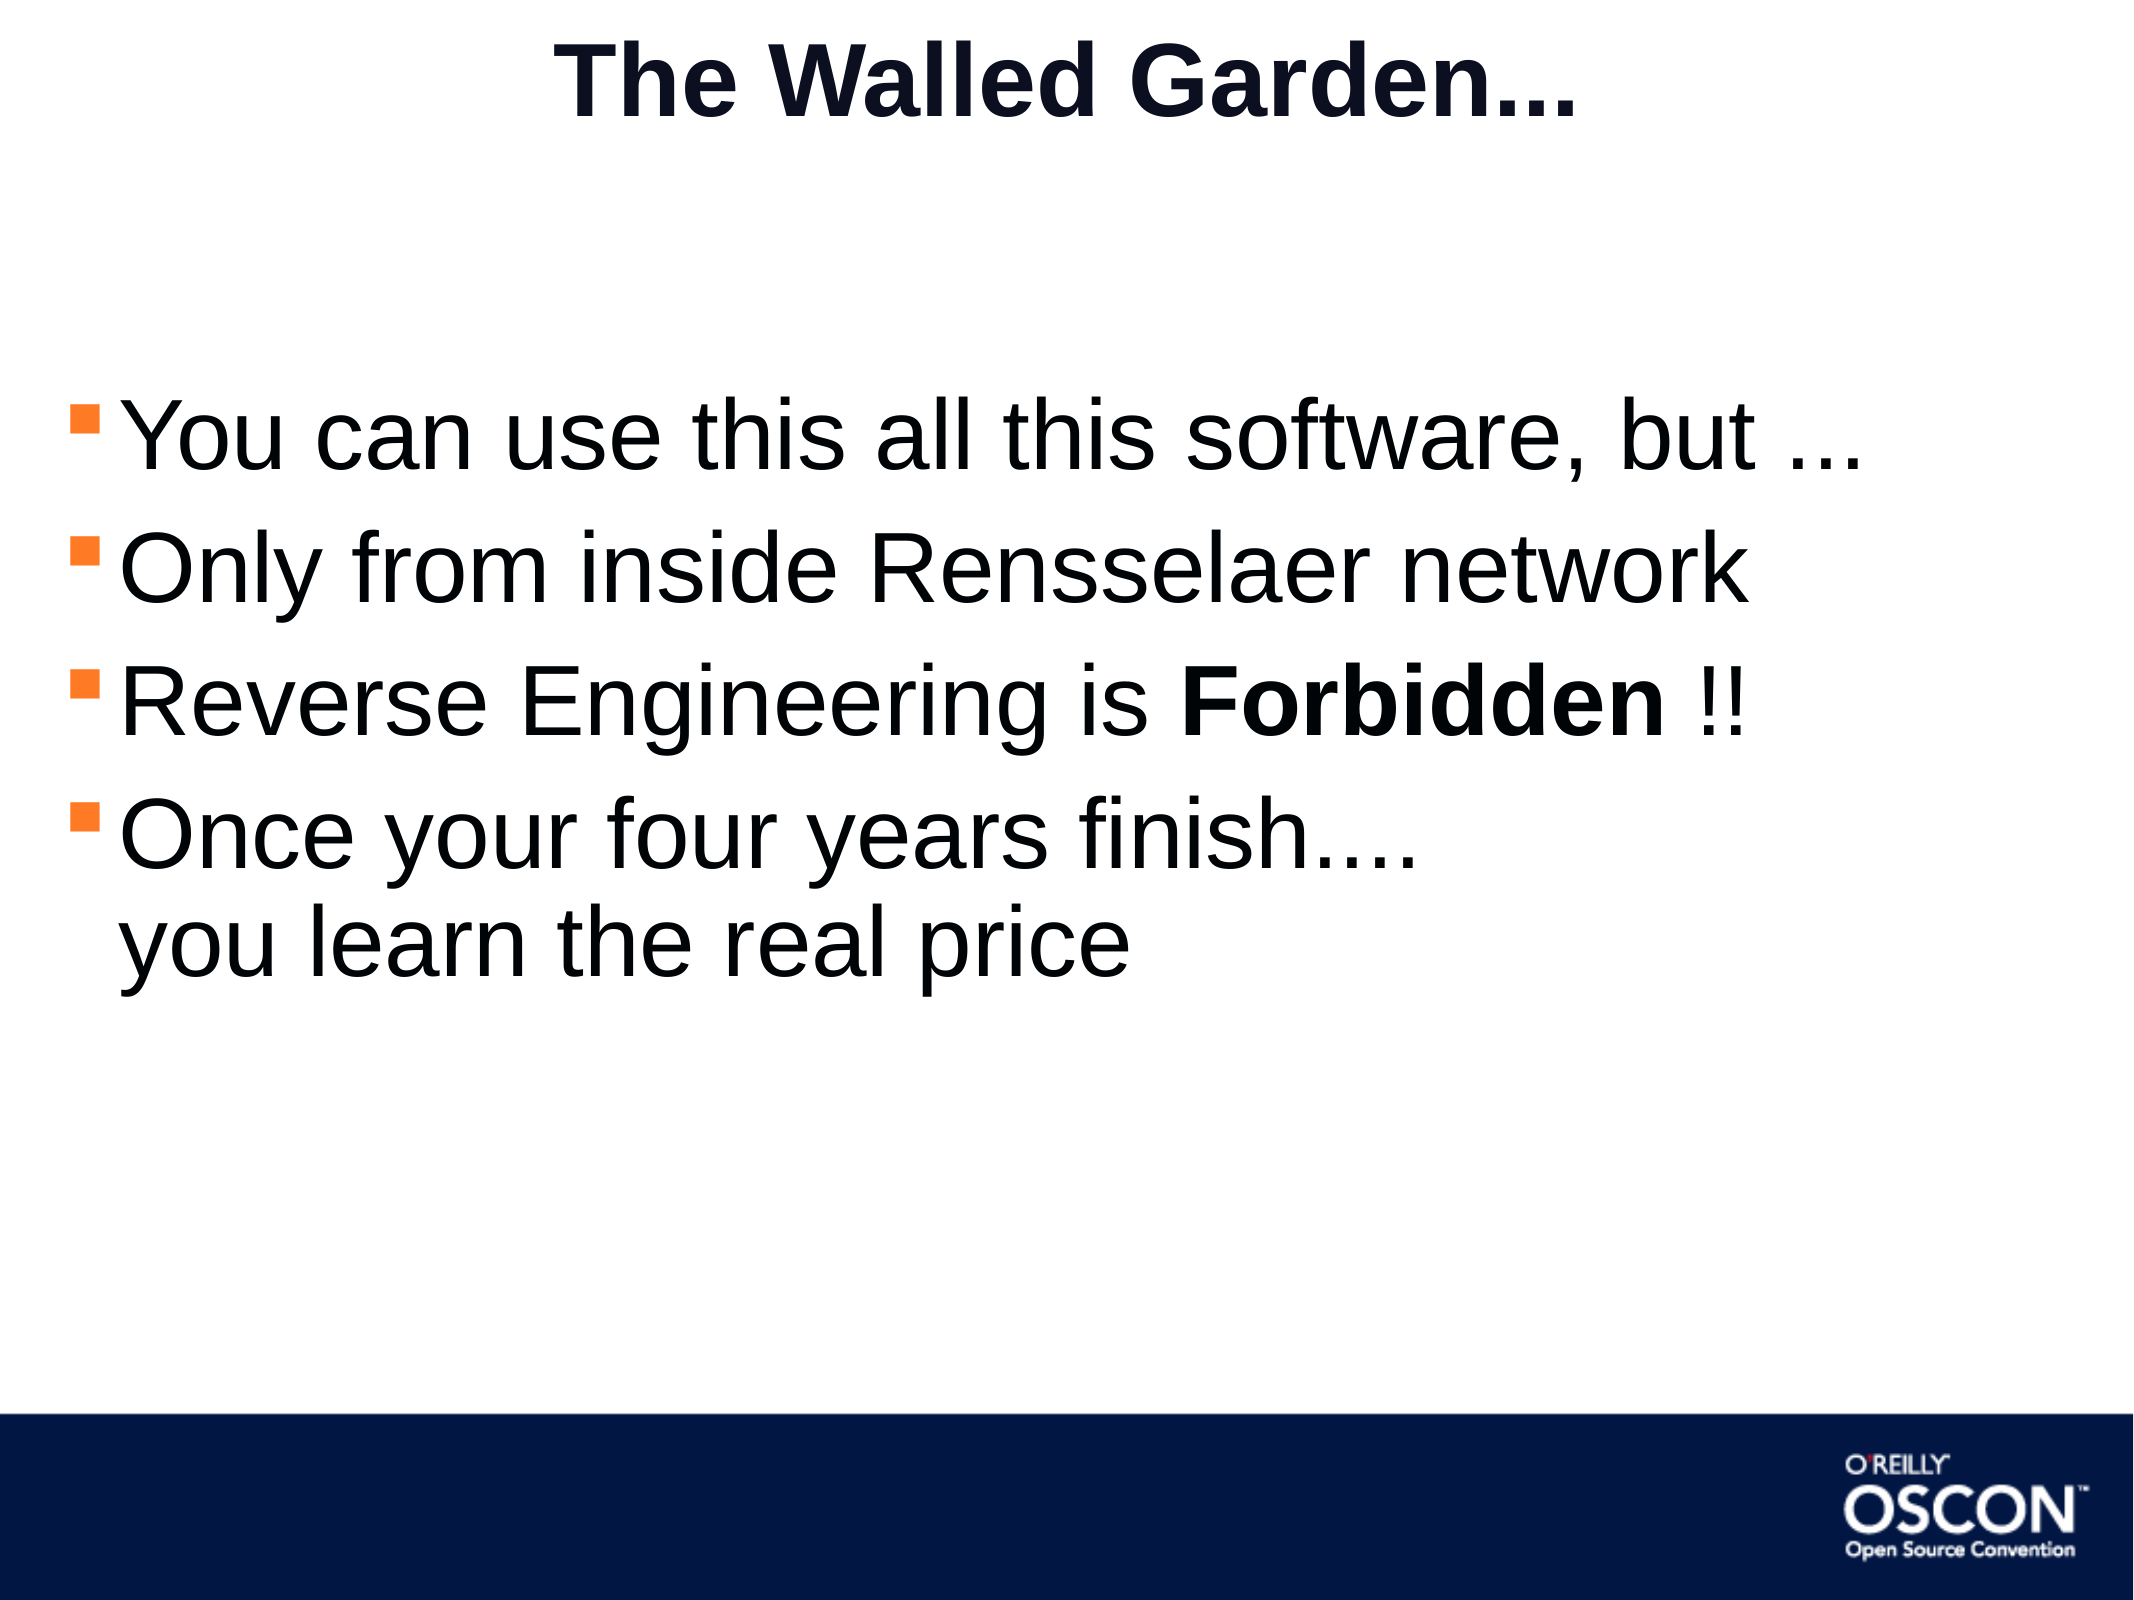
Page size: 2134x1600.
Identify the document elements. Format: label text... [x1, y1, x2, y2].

list You can use this all this software, but ... Only from inside Rensselaer network Reverse Engineering is Forbidden !! Once your four years finish.... you learn the real price [47, 375, 2100, 1244]
title The Walled Garden... [41, 0, 2094, 152]
picture [0, 0, 2134, 1600]
